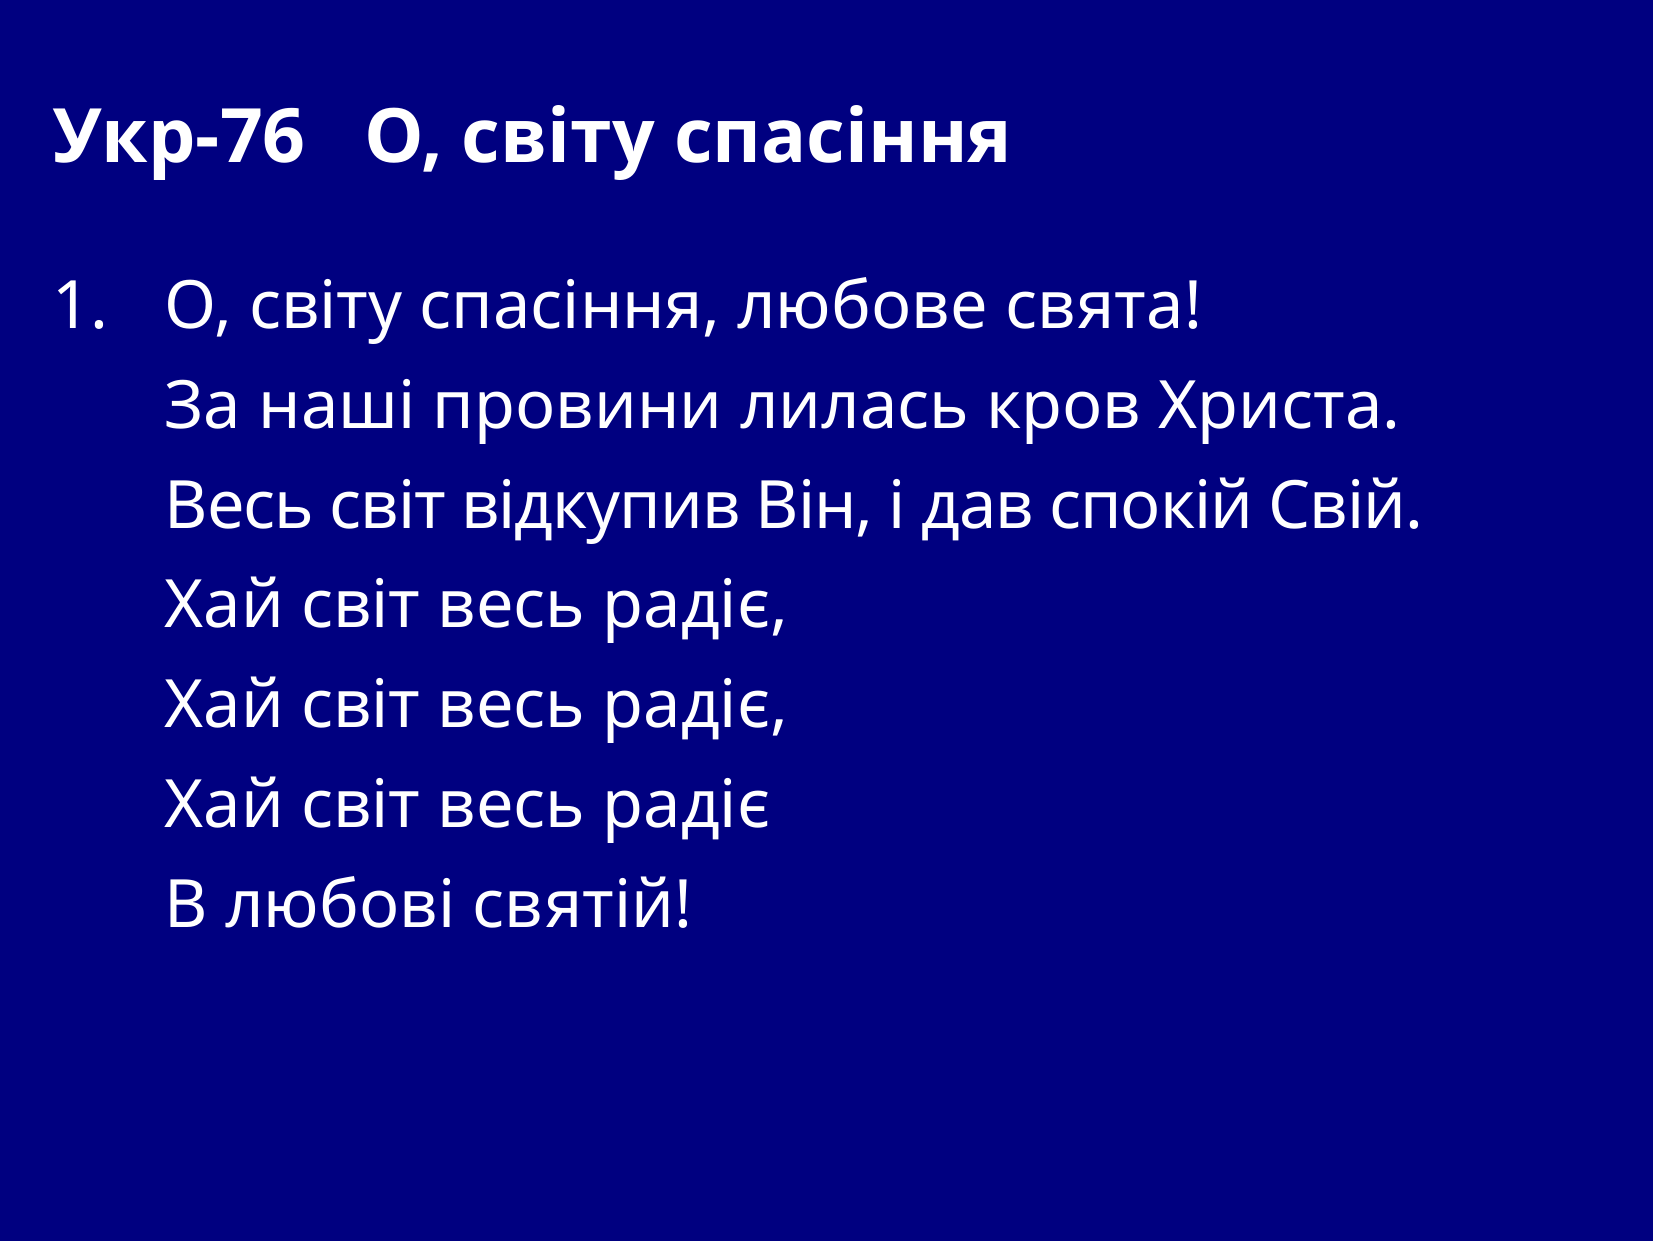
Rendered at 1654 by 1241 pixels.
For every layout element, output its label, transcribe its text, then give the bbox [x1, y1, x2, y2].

text_box Укр-76 О, світу спасіння [37, 75, 1576, 188]
text_box 1. О, світу спасіння, любове свята! За наші провини лилась кров Христа. Весь світ відкупив Він, і дав спокій Свій. Хай світ весь радіє, Хай світ весь радіє, Хай світ весь радіє В любові святій! [37, 150, 1651, 1163]
